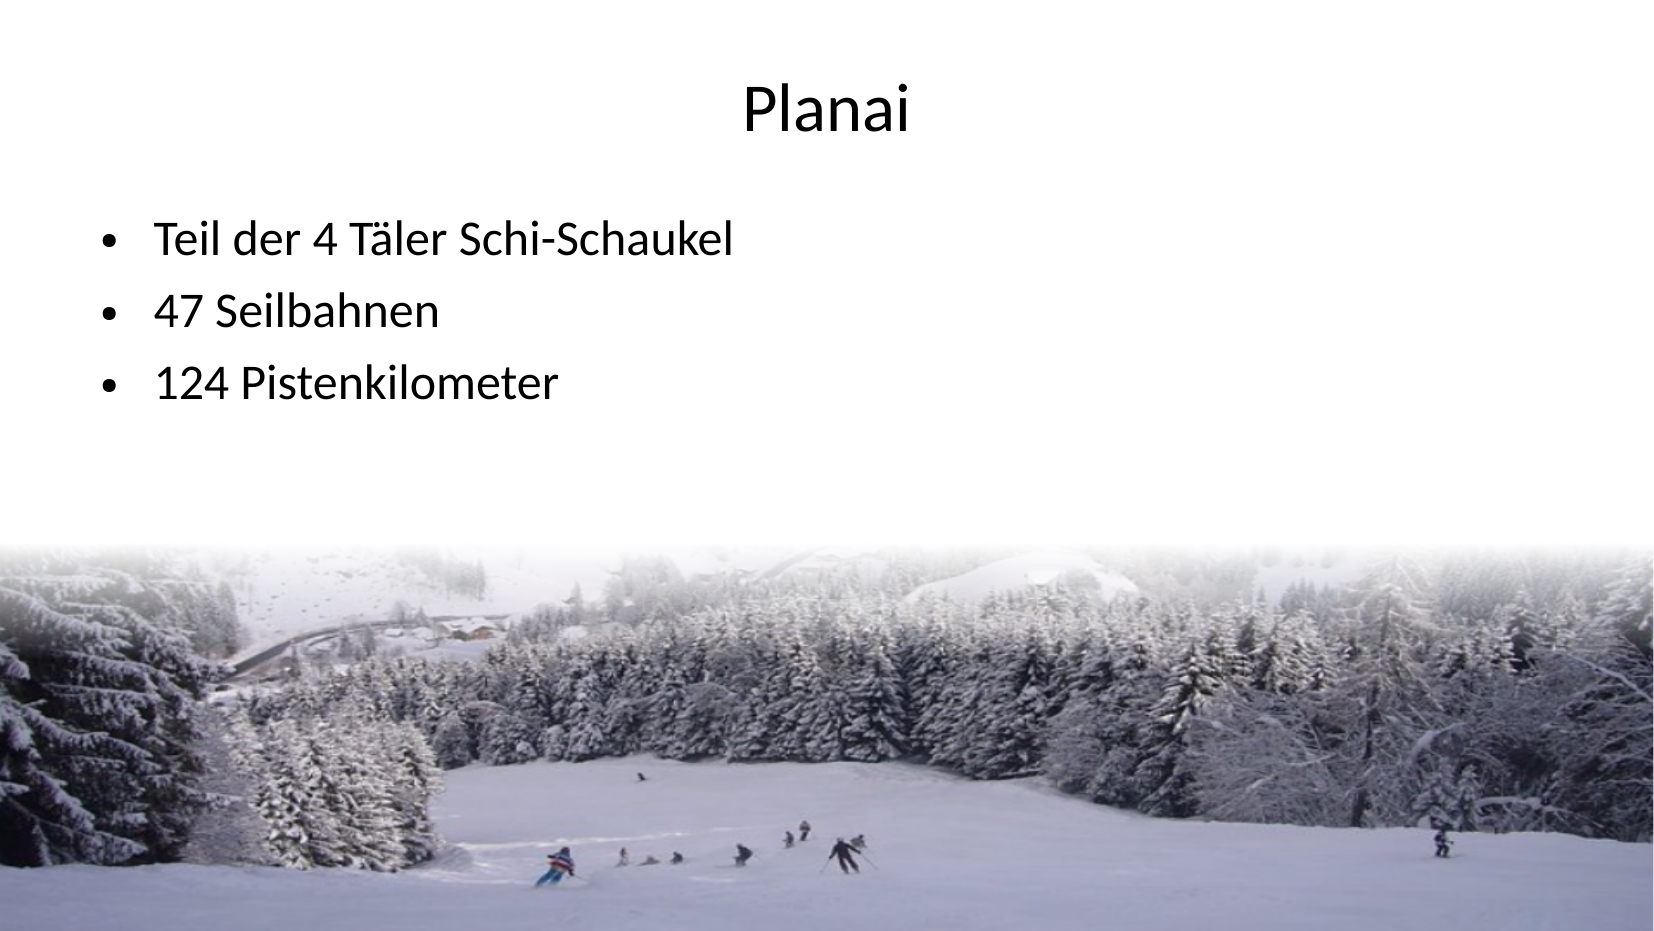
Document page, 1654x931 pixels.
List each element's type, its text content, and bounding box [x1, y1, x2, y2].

picture [0, 542, 1654, 931]
list Teil der 4 Täler Schi-Schaukel 47 Seilbahnen 124 Pistenkilometer [82, 217, 1538, 542]
title Planai [82, 37, 1571, 193]
